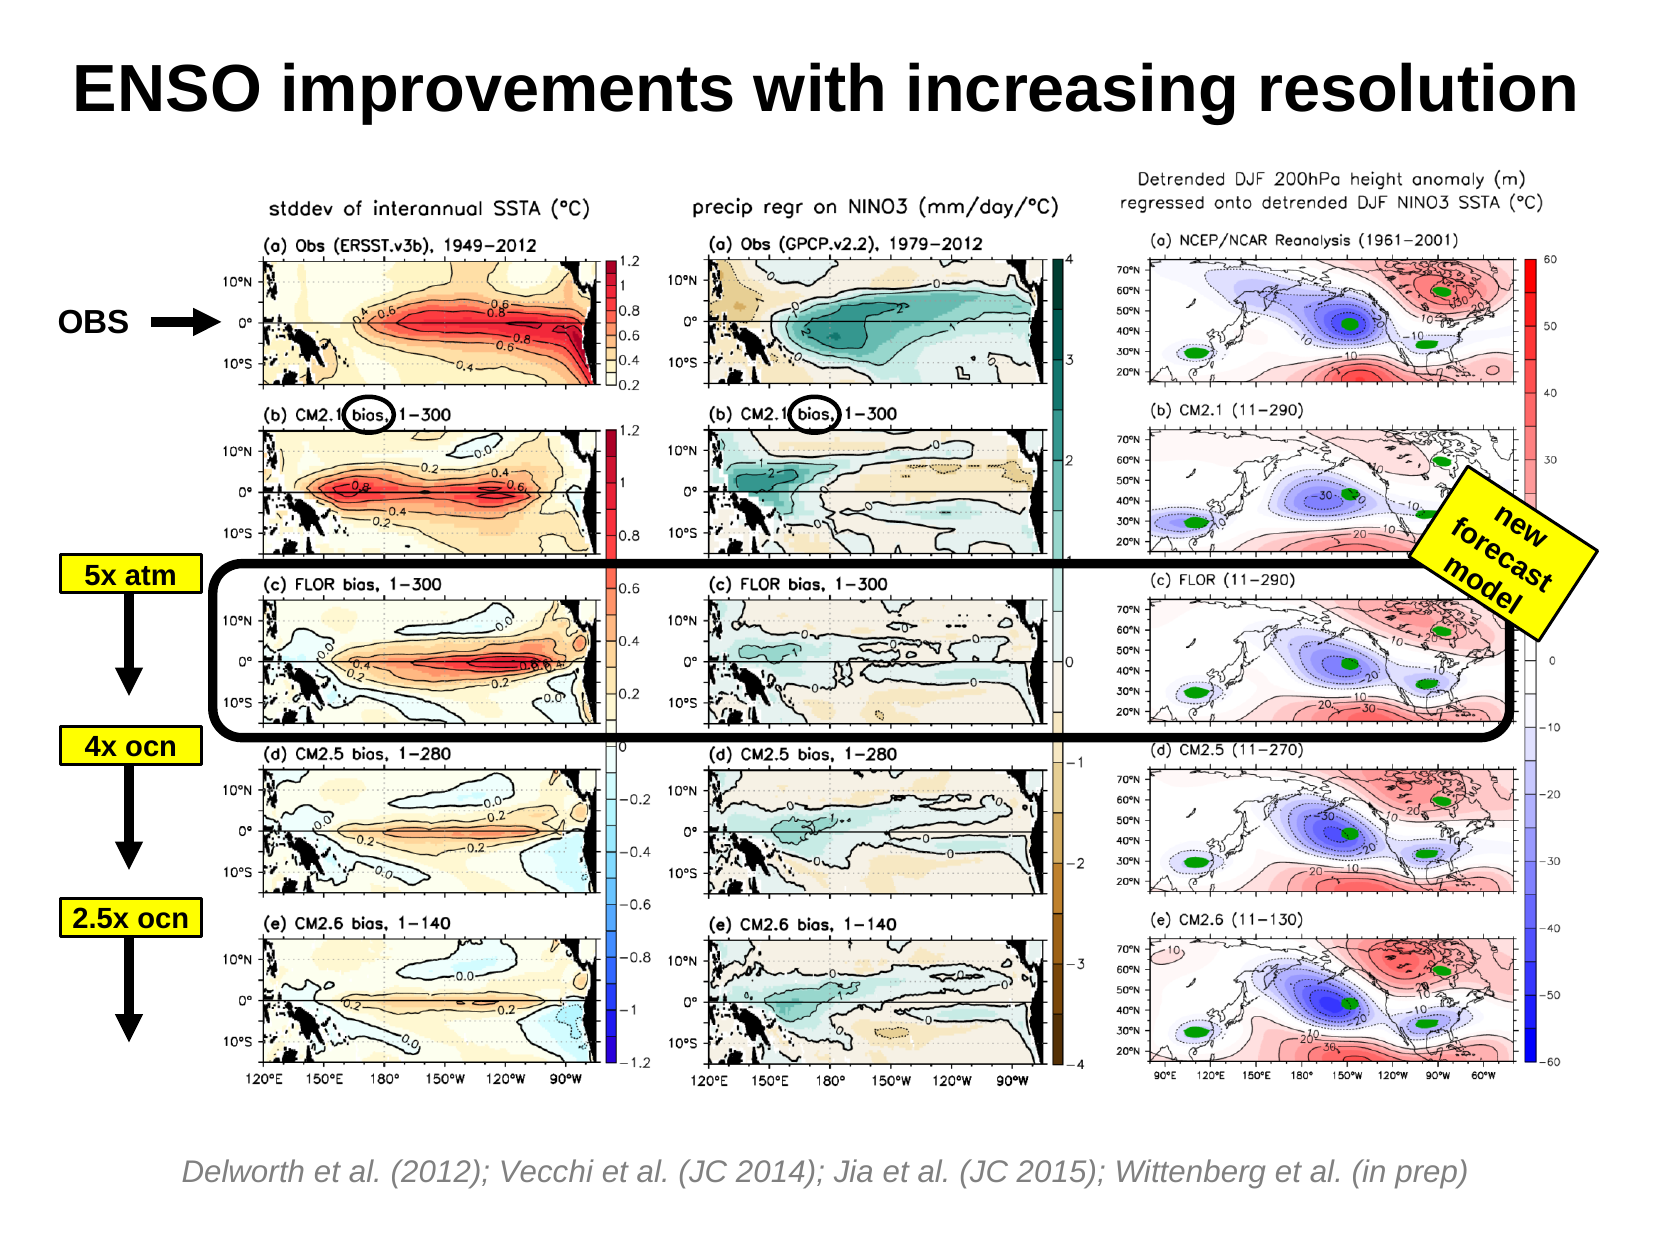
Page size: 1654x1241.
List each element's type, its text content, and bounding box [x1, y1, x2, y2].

text_box ENSO improvements with increasing resolution [39, 32, 1615, 125]
text_box Delworth et al. (2012); Vecchi et al. (JC 2014); Jia et al. (JC 2015); Wittenberg et al. (in prep) [17, 1147, 1636, 1189]
text_box new forecast model [1408, 466, 1598, 642]
text_box 5x atm [60, 554, 202, 593]
picture [218, 569, 1504, 732]
picture [215, 598, 1568, 1096]
text_box 2.5x ocn [60, 898, 202, 937]
picture [215, 166, 1568, 571]
text_box OBS [38, 298, 149, 342]
text_box 4x ocn [60, 726, 202, 765]
